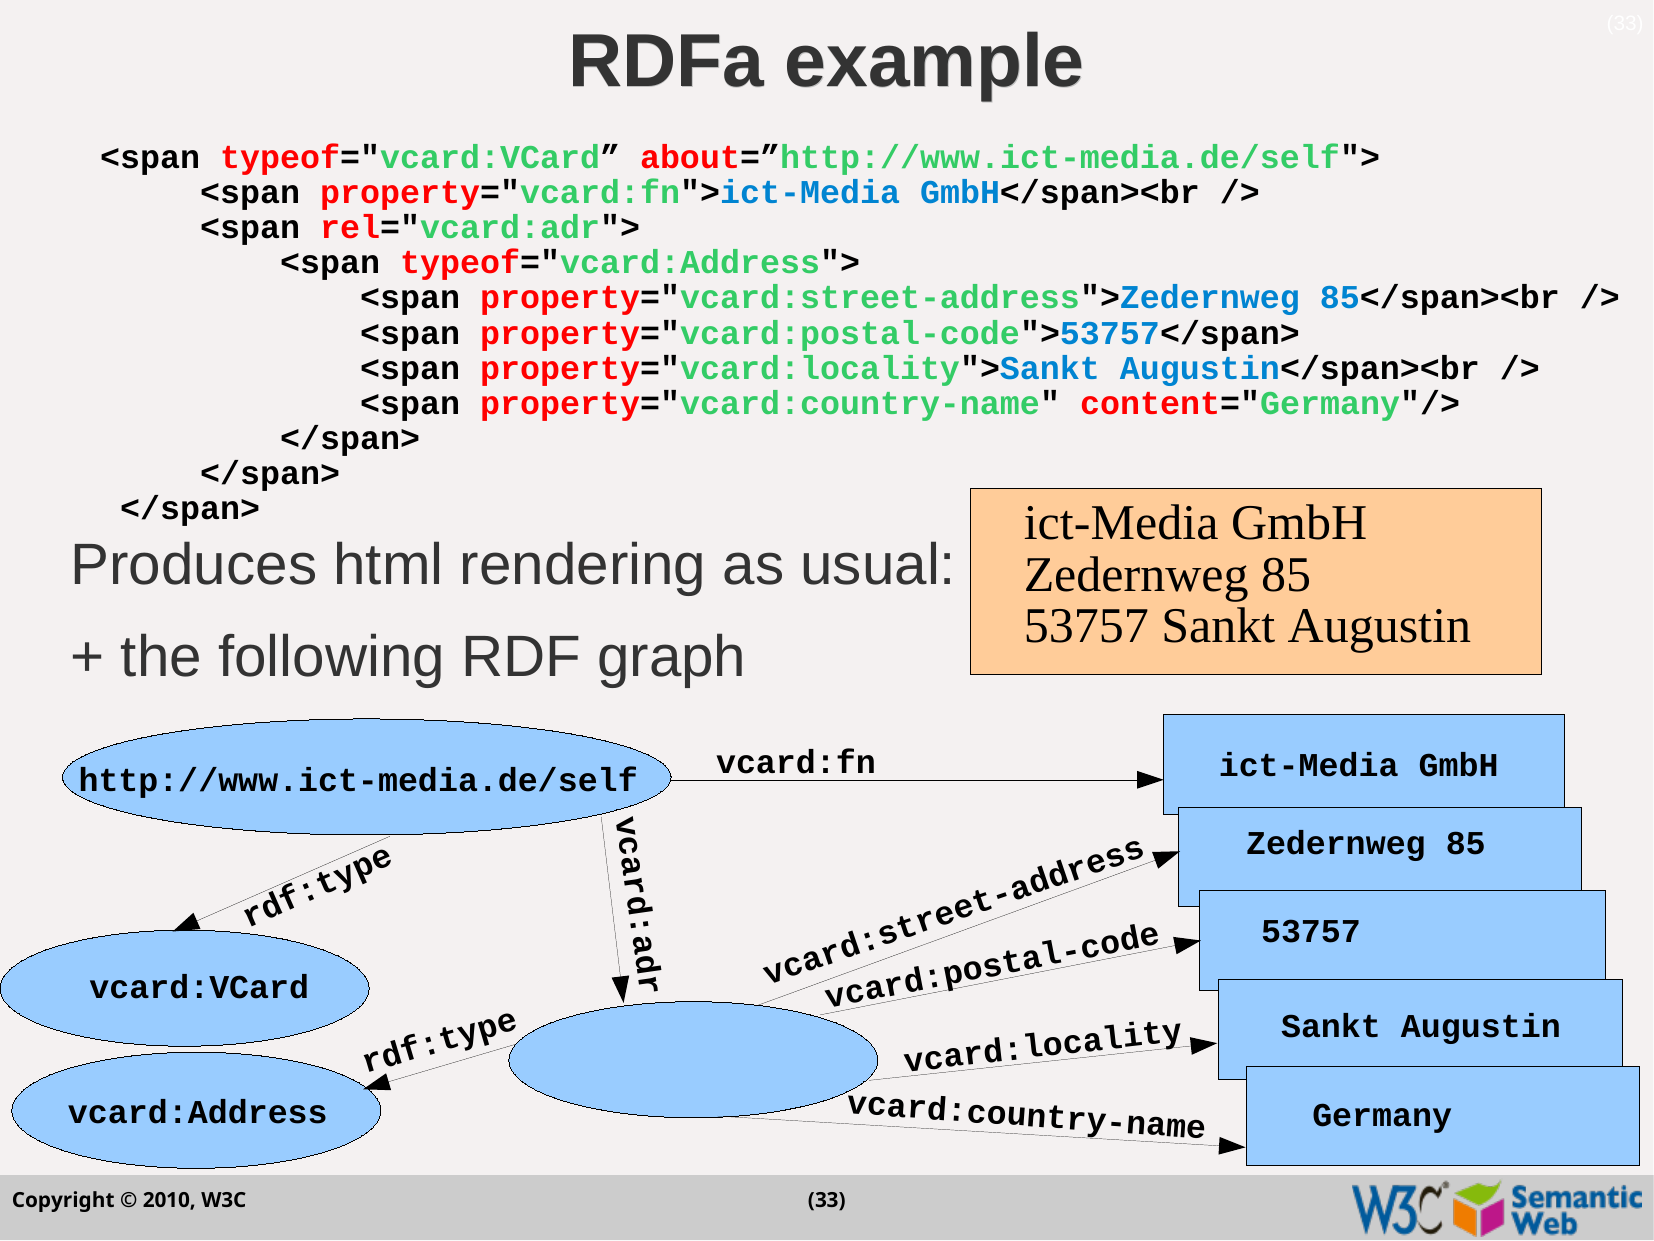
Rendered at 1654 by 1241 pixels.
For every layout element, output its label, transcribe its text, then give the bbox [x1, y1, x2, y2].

text_box [439, 809, 597, 833]
text_box vcard:Address [53, 1088, 343, 1141]
text_box vcard:fn [701, 738, 891, 792]
text_box rdf:type [389, 1046, 513, 1086]
text_box [11, 1052, 381, 1169]
text_box vcard:country-name [830, 1077, 1223, 1158]
text_box [1163, 714, 1640, 1166]
text_box vcard:street-address [742, 817, 1172, 1021]
picture [1352, 1178, 1642, 1237]
text_box ict-Media GmbH [1203, 741, 1514, 795]
text_box Germany [1297, 1091, 1468, 1144]
text_box http://www.ict-media.de/self [63, 756, 654, 809]
text_box [113, 809, 428, 835]
text_box [654, 757, 672, 797]
text_box vcard:VCard [74, 963, 325, 1016]
text_box rdf:type [220, 806, 458, 950]
text_box vcard:postal-code [806, 906, 1180, 1029]
list Produces html rendering as usual: + the following RDF graph [0, 531, 1595, 734]
text_box Zedernweg 85 [1231, 819, 1501, 872]
text_box 53757 [1246, 906, 1376, 960]
text_box ict-Media GmbH Zedernweg 85 53757 Sankt Augustin [1008, 491, 1514, 667]
text_box Sankt Augustin [1266, 1002, 1577, 1055]
text_box rdf:type [341, 972, 596, 1086]
text_box [83, 718, 651, 756]
text_box [508, 1001, 878, 1118]
text_box <span typeof="vcard:VCard” about=”http://www.ict-media.de/self"> <span property="vcard:fn">ict-Media GmbH</span><br /> <span rel="vcard:adr"> <span typeof="vcard:Address"> <span property="vcard:street-address">Zedernweg 85</span><br /> <span property="vcard:postal-code">53757</span> <span property="vcard:locality">Sankt Augustin</span><br /> <span property="vcard:country-name" content="Germany"/> </span> </span> </span> [5, 133, 1654, 535]
text_box vcard:locality [886, 1004, 1201, 1085]
title RDFa example [0, 0, 1654, 119]
text_box vcard:adr [596, 798, 677, 1005]
text_box [0, 930, 370, 1047]
